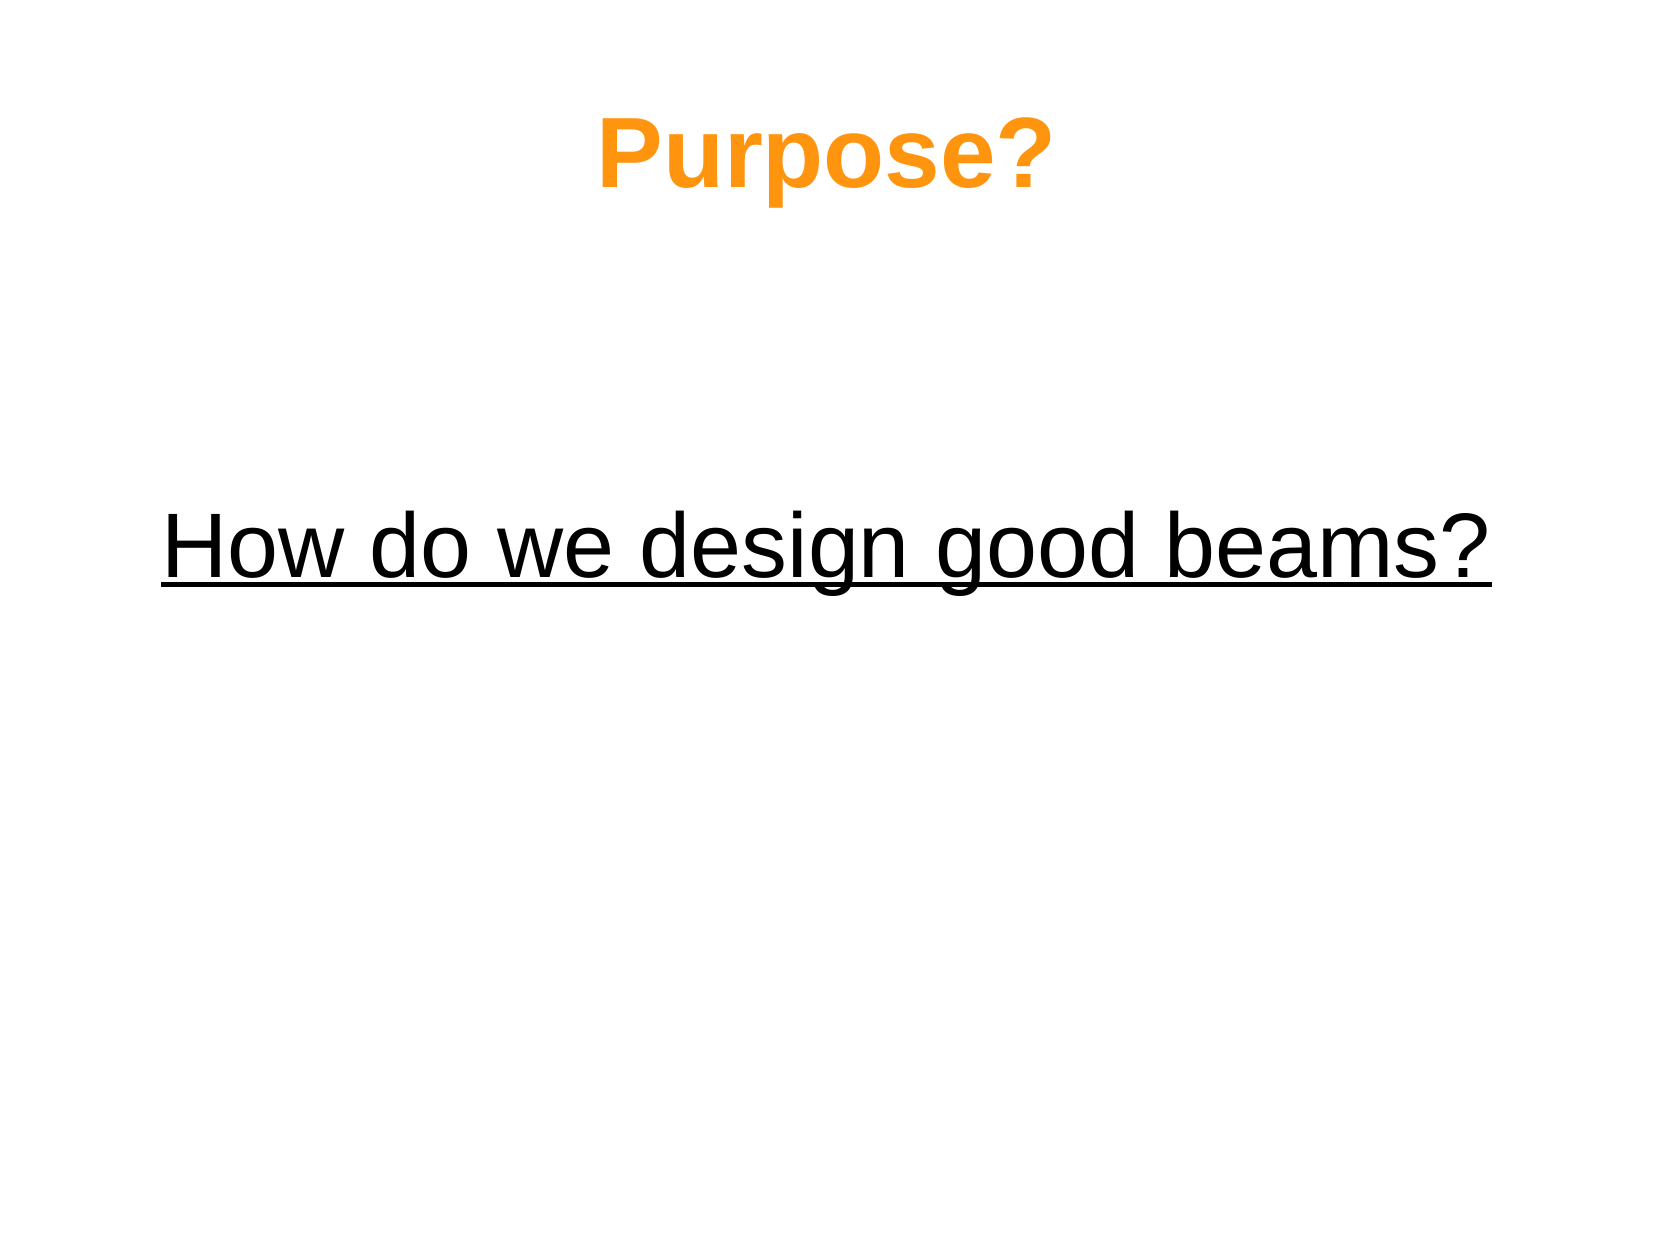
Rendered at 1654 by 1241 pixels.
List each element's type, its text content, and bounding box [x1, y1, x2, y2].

subtitle How do we design good beams? [82, 257, 1571, 957]
title Purpose? [82, 49, 1571, 257]
